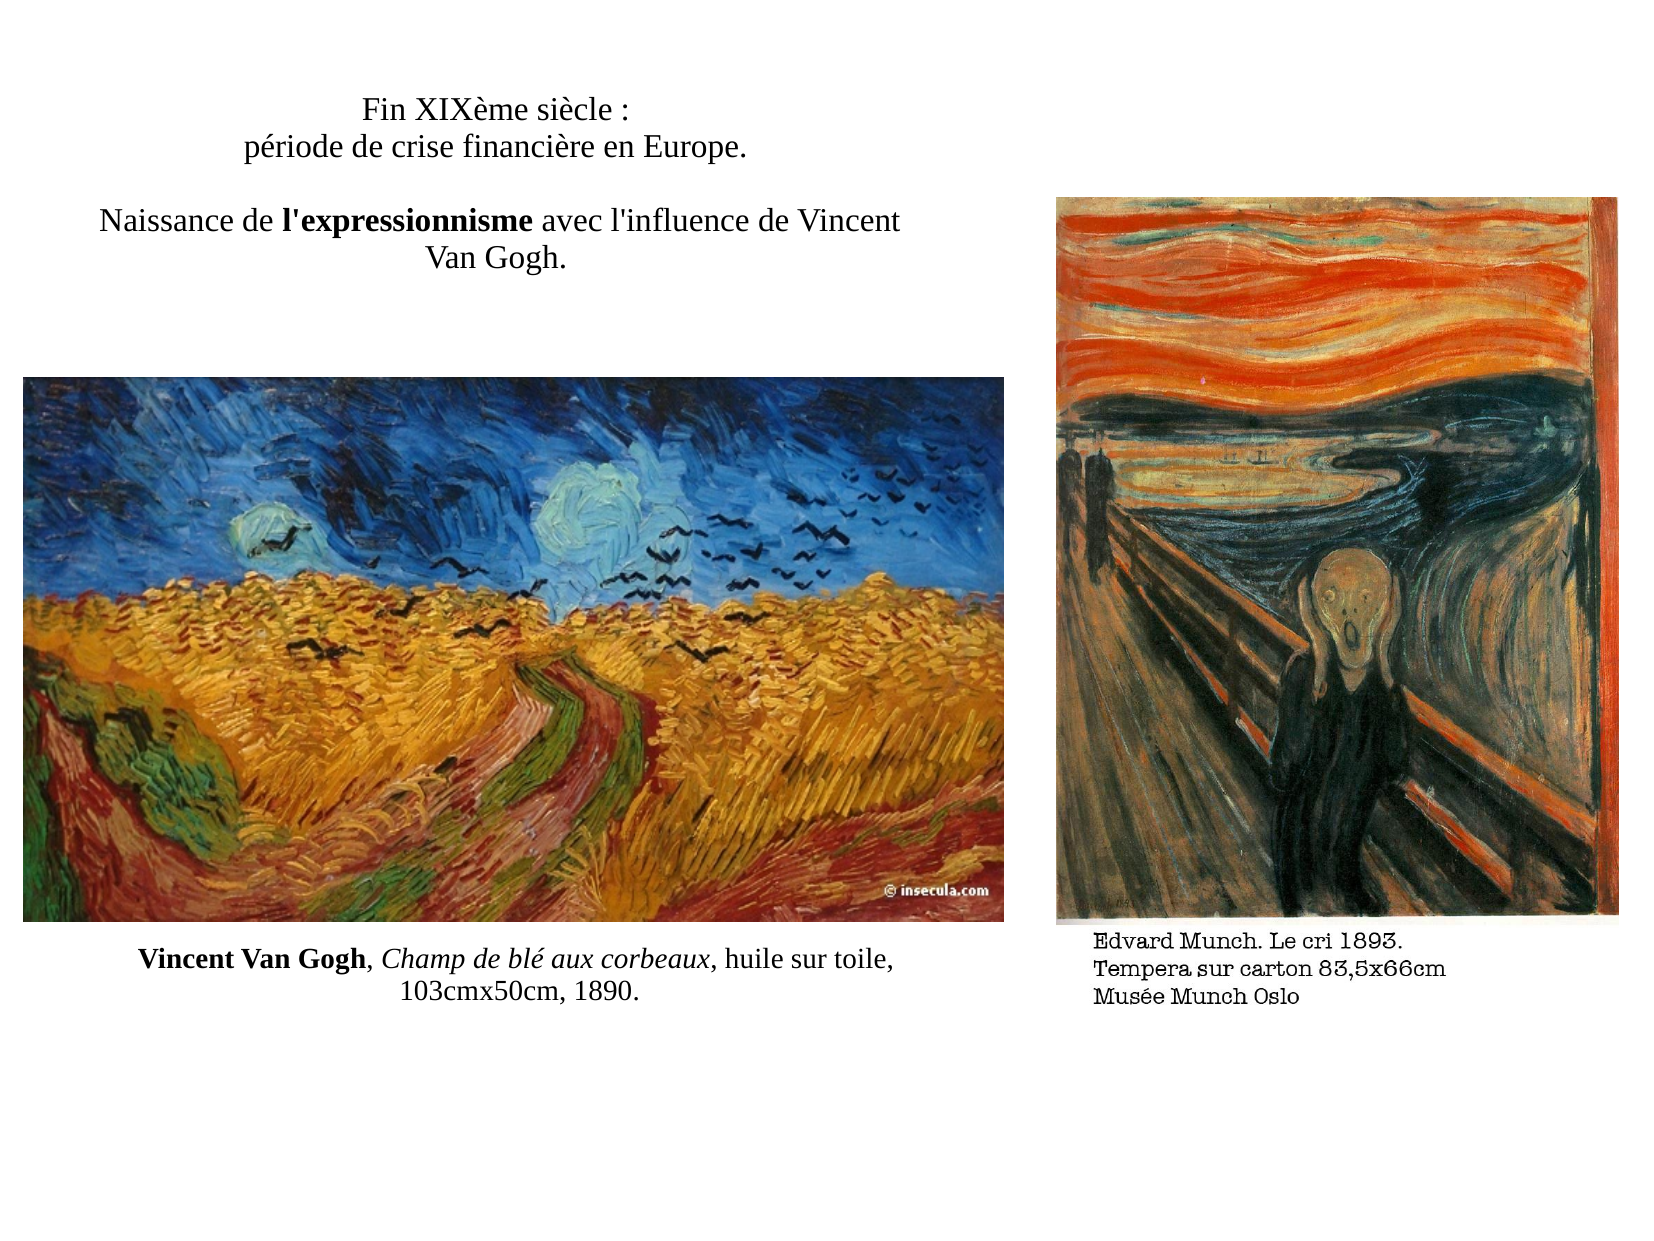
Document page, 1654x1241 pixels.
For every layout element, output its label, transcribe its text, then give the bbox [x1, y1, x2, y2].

picture [23, 377, 1004, 922]
title Vincent Van Gogh, Champ de blé aux corbeaux, huile sur toile, 103cmx50cm, 1890. [94, 922, 945, 1028]
title Fin XIXème siècle : période de crise financière en Europe. Naissance de l'expressionnisme avec l'influence de Vincent Van Gogh. [70, 88, 922, 278]
picture [1056, 197, 1619, 1016]
